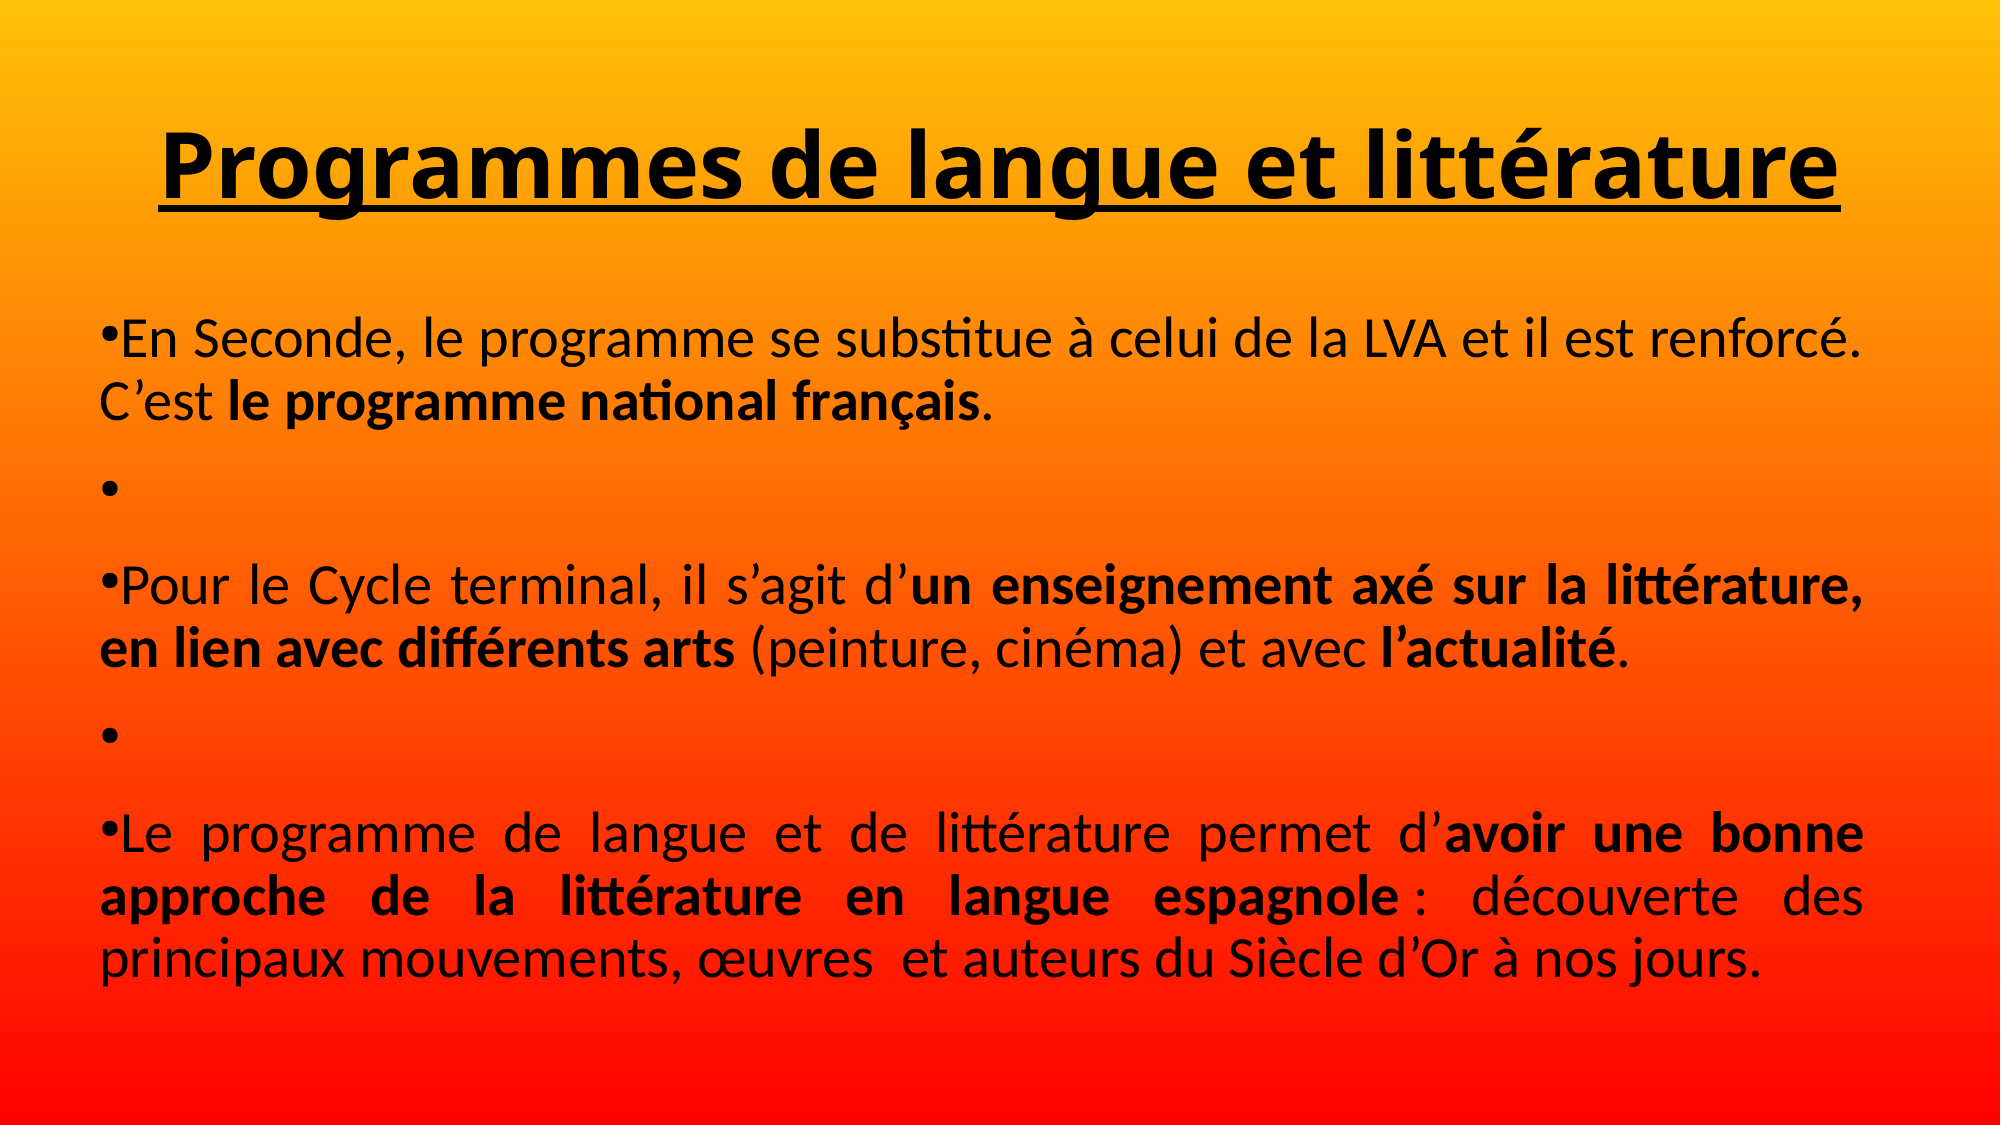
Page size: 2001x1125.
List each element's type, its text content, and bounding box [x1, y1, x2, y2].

list En Seconde, le programme se substitue à celui de la LVA et il est renforcé. C’est le programme national français. Pour le Cycle terminal, il s’agit d’un enseignement axé sur la littérature, en lien avec différents arts (peinture, cinéma) et avec l’actualité. Le programme de langue et de littérature permet d’avoir une bonne approche de la littérature en langue espagnole : découverte des principaux mouvements, œuvres et auteurs du Siècle d’Or à nos jours. [84, 299, 1883, 1014]
title Programmes de langue et littérature [137, 59, 1863, 278]
